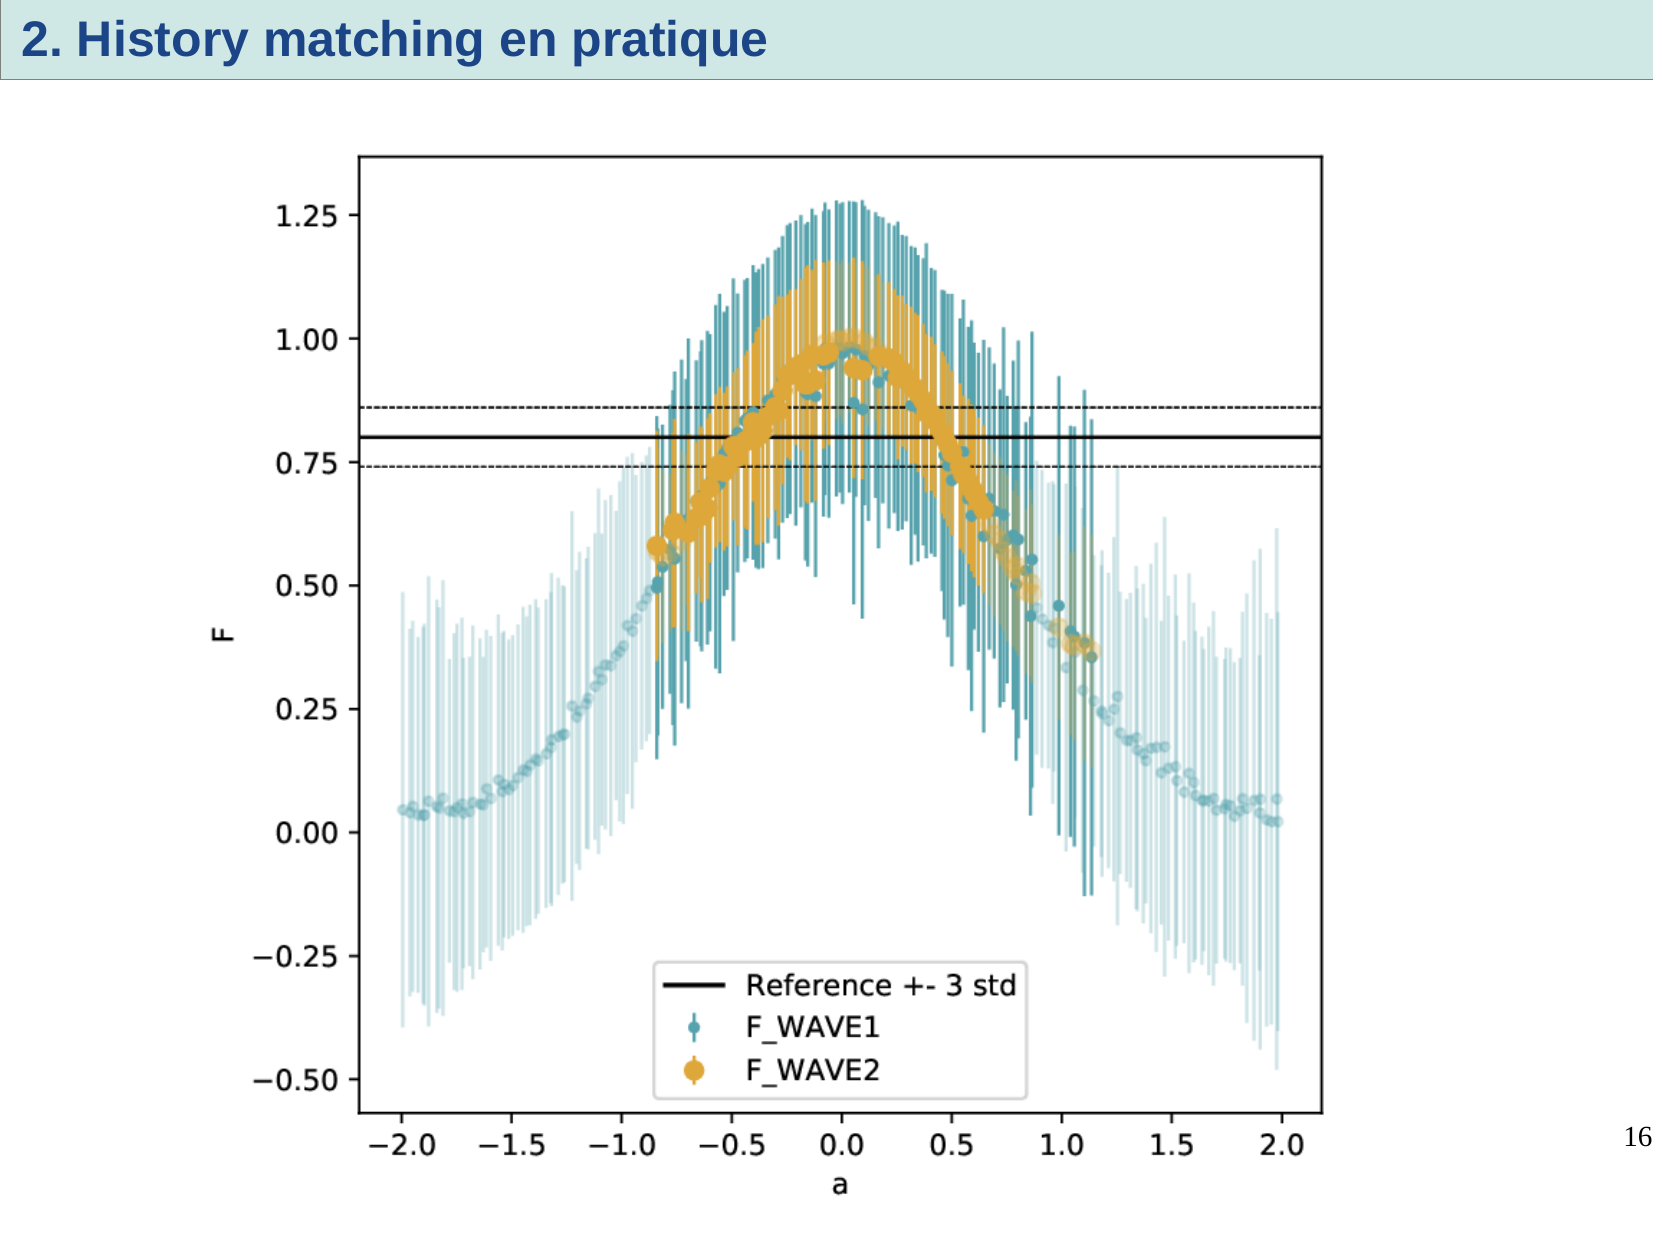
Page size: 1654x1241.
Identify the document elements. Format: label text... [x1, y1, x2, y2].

text_box 2. History matching en pratique [6, 3, 877, 75]
picture [204, 80, 1446, 1241]
text_box [0, 0, 1653, 80]
